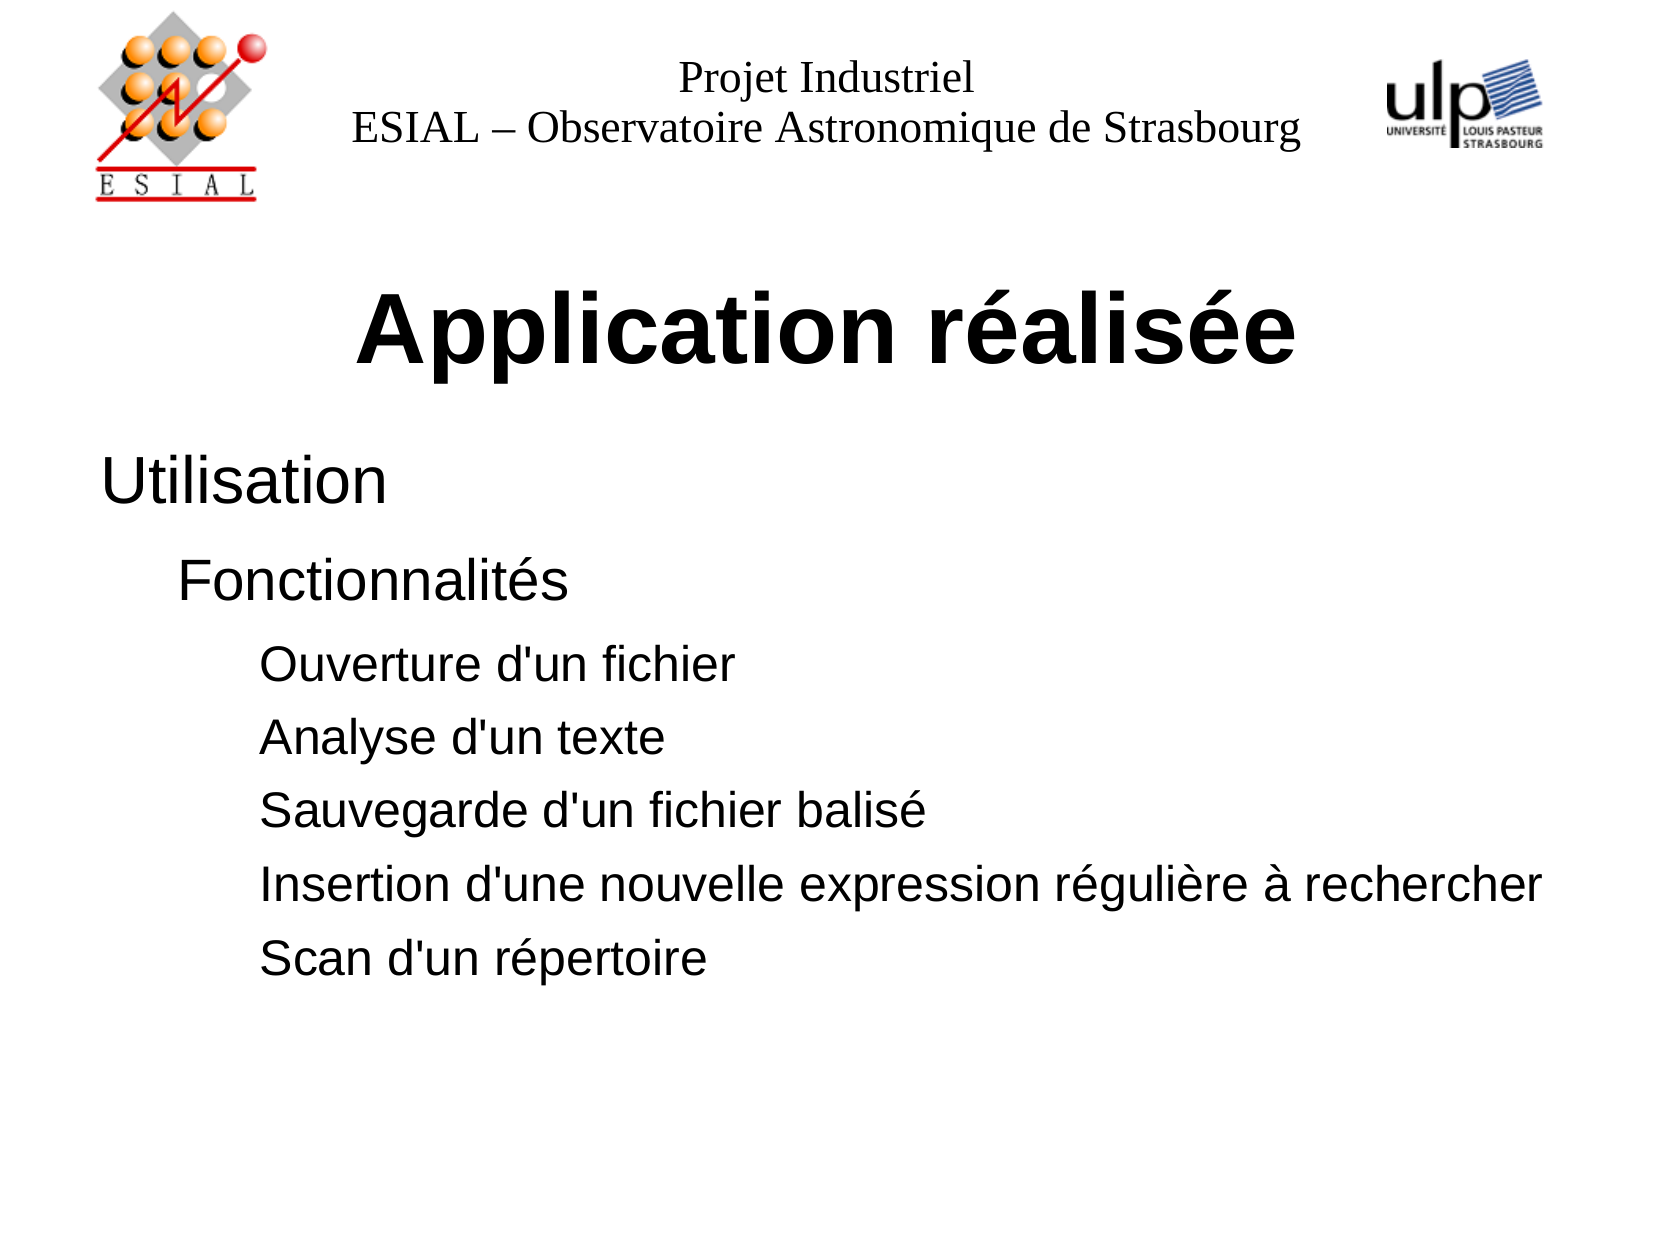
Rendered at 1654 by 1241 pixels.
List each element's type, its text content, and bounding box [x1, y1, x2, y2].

title Projet Industriel ESIAL – Observatoire Astronomique de Strasbourg [82, 49, 1571, 257]
picture [88, 6, 273, 49]
text_box Application réalisée [265, 265, 1388, 414]
list Utilisation Fonctionnalités Ouverture d'un fichier Analyse d'un texte Sauvegarde d'un fichier balisé Insertion d'une nouvelle expression régulière à rechercher Scan d'un répertoire [82, 442, 1571, 1094]
